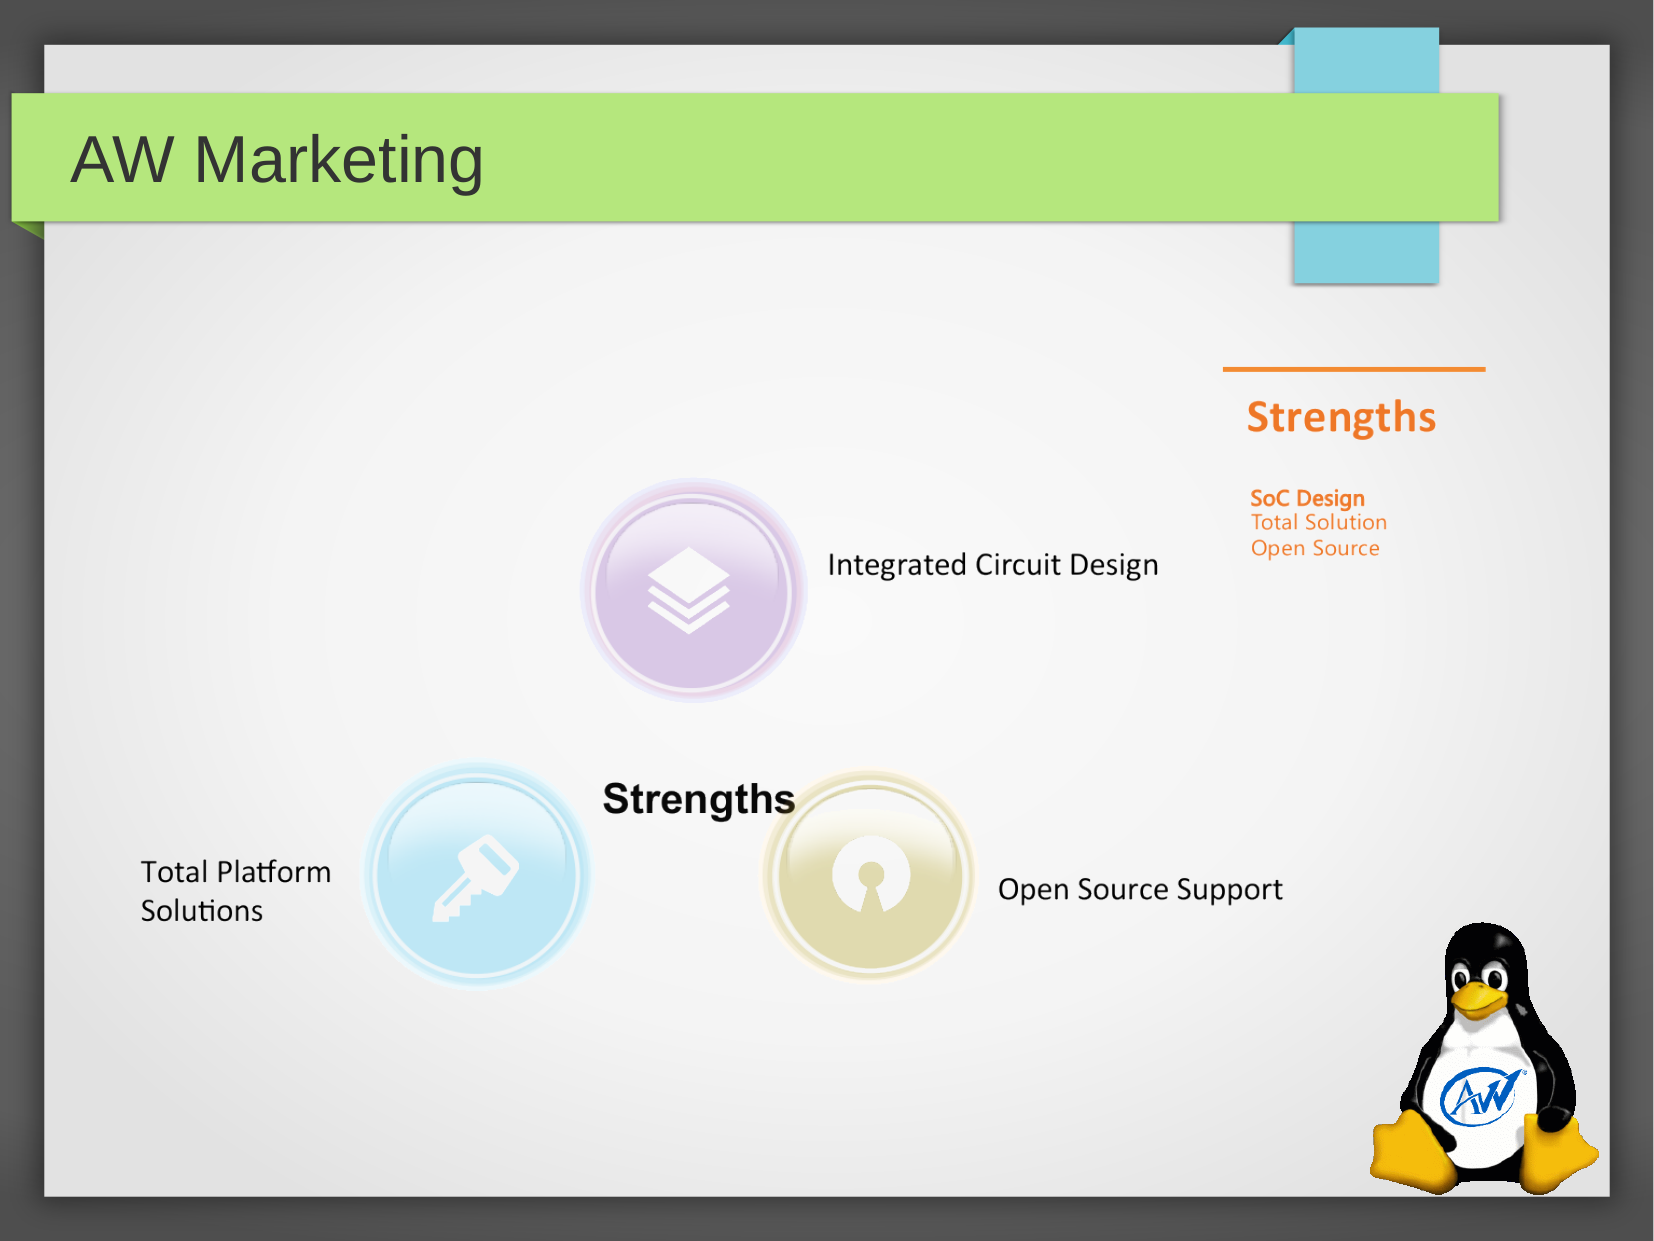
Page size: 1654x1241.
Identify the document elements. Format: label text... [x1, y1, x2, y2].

title AW Marketing [70, 106, 1229, 213]
picture [0, 0, 1654, 1241]
